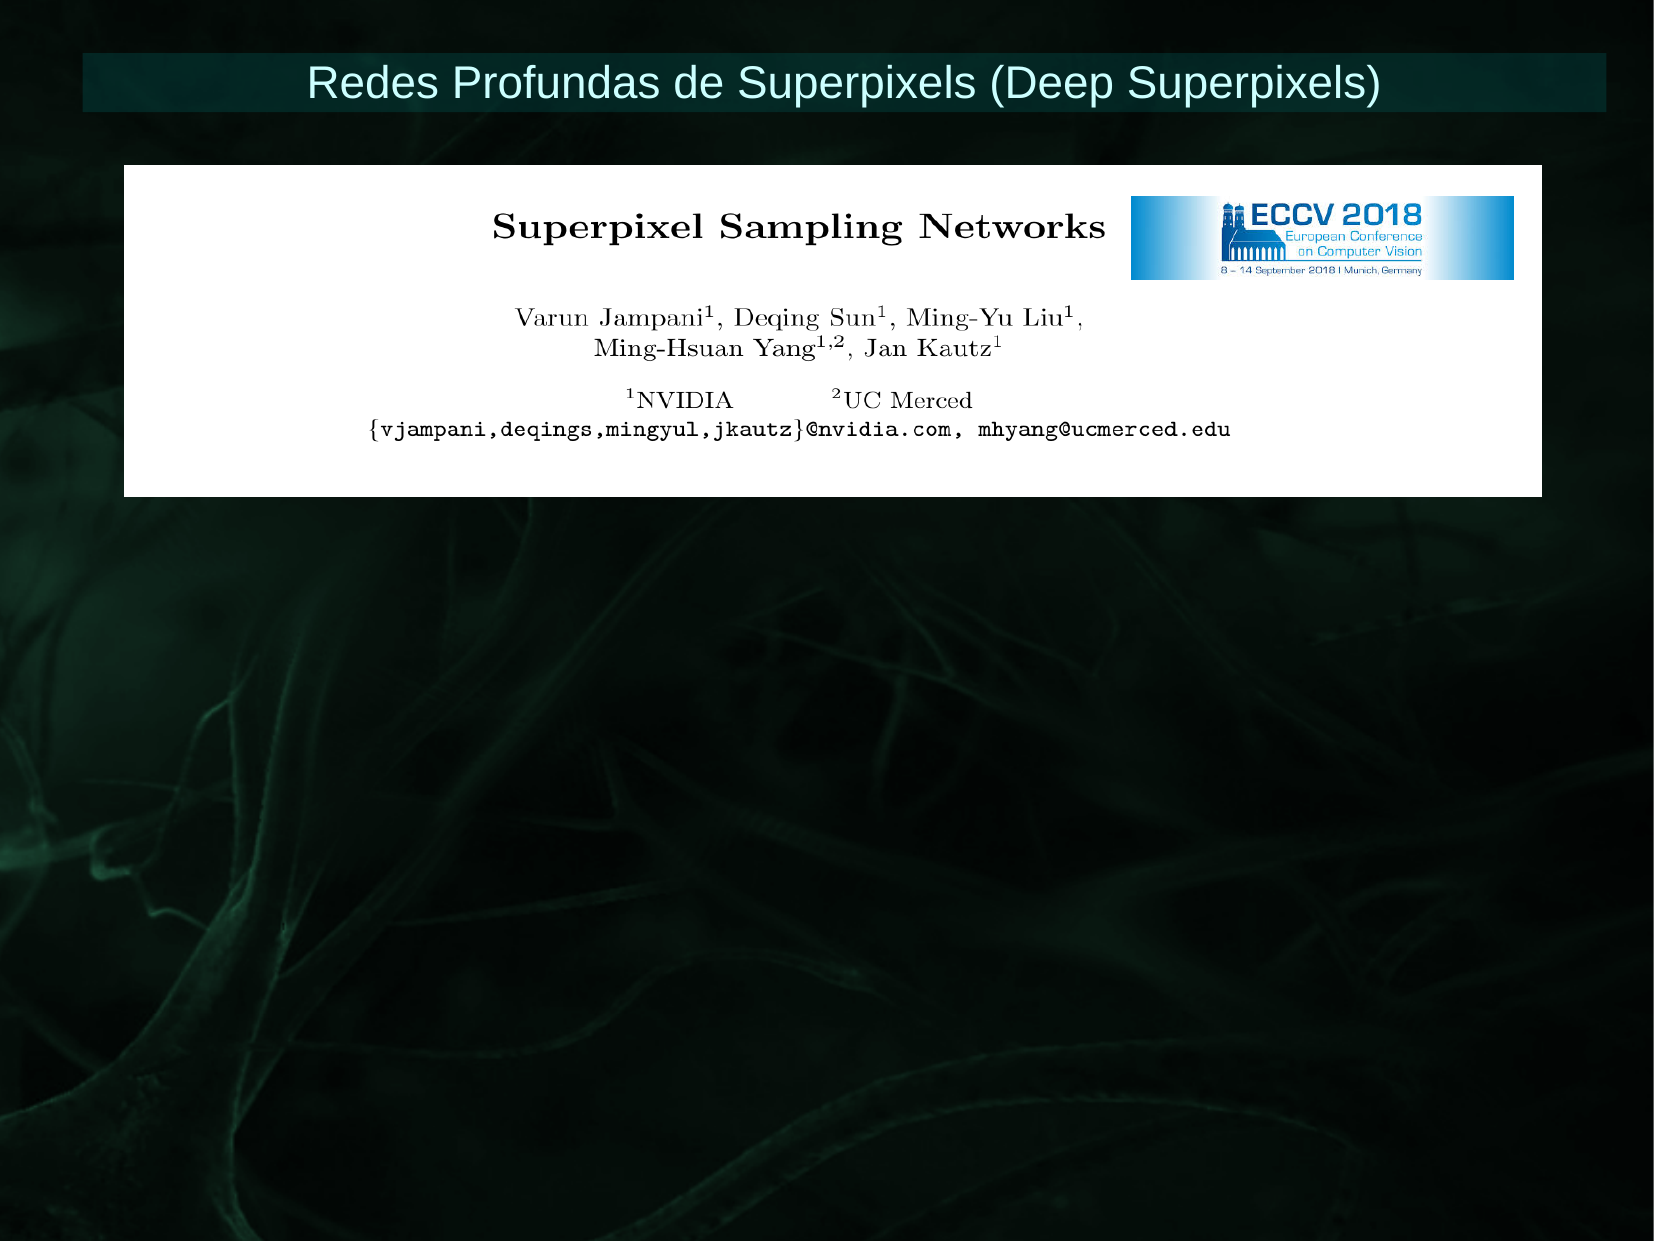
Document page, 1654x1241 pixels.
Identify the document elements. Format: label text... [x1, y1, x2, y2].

text_box Redes Profundas de Superpixels (Deep Superpixels) [82, 53, 1607, 113]
picture [0, 0, 1654, 1241]
